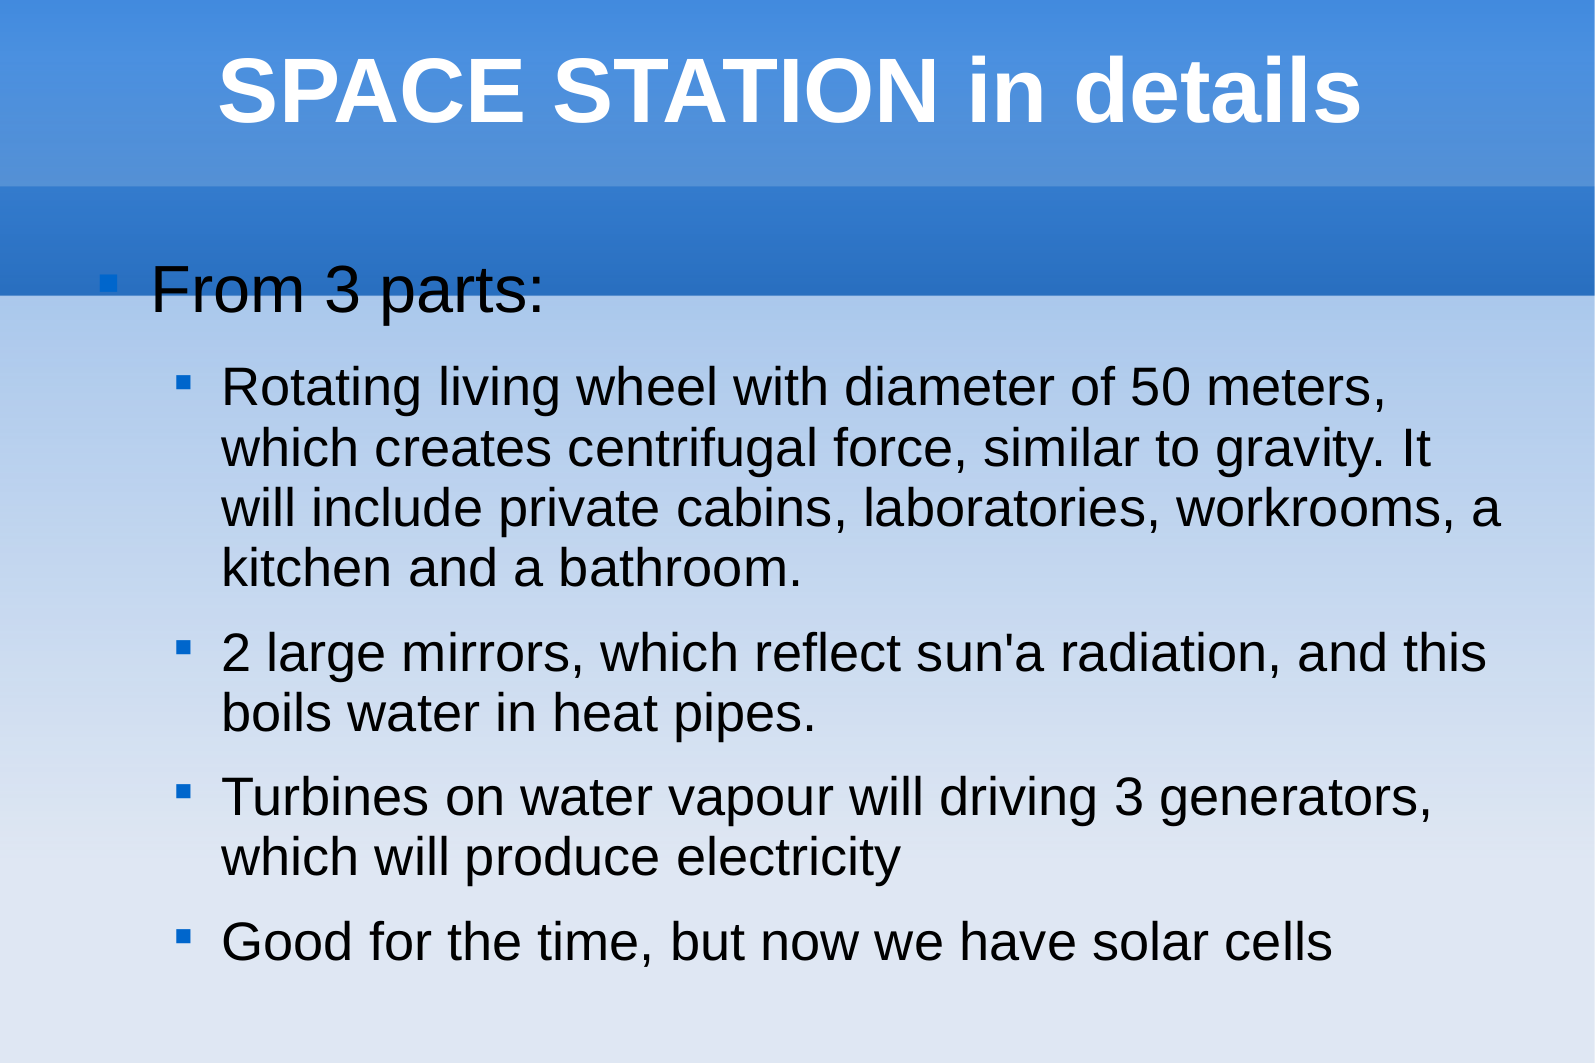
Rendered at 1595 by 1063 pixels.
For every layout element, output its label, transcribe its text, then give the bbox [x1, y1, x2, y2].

list From 3 parts: Rotating living wheel with diameter of 50 meters, which creates centrifugal force, similar to gravity. It will include private cabins, laboratories, workrooms, a kitchen and a bathroom. 2 large mirrors, which reflect sun'a radiation, and this boils water in heat pipes. Turbines on water vapour will driving 3 generators, which will produce electricity Good for the time, but now we have solar cells [79, 248, 1515, 969]
title SPACE STATION in details [73, 0, 1509, 178]
picture [0, 0, 1595, 1063]
